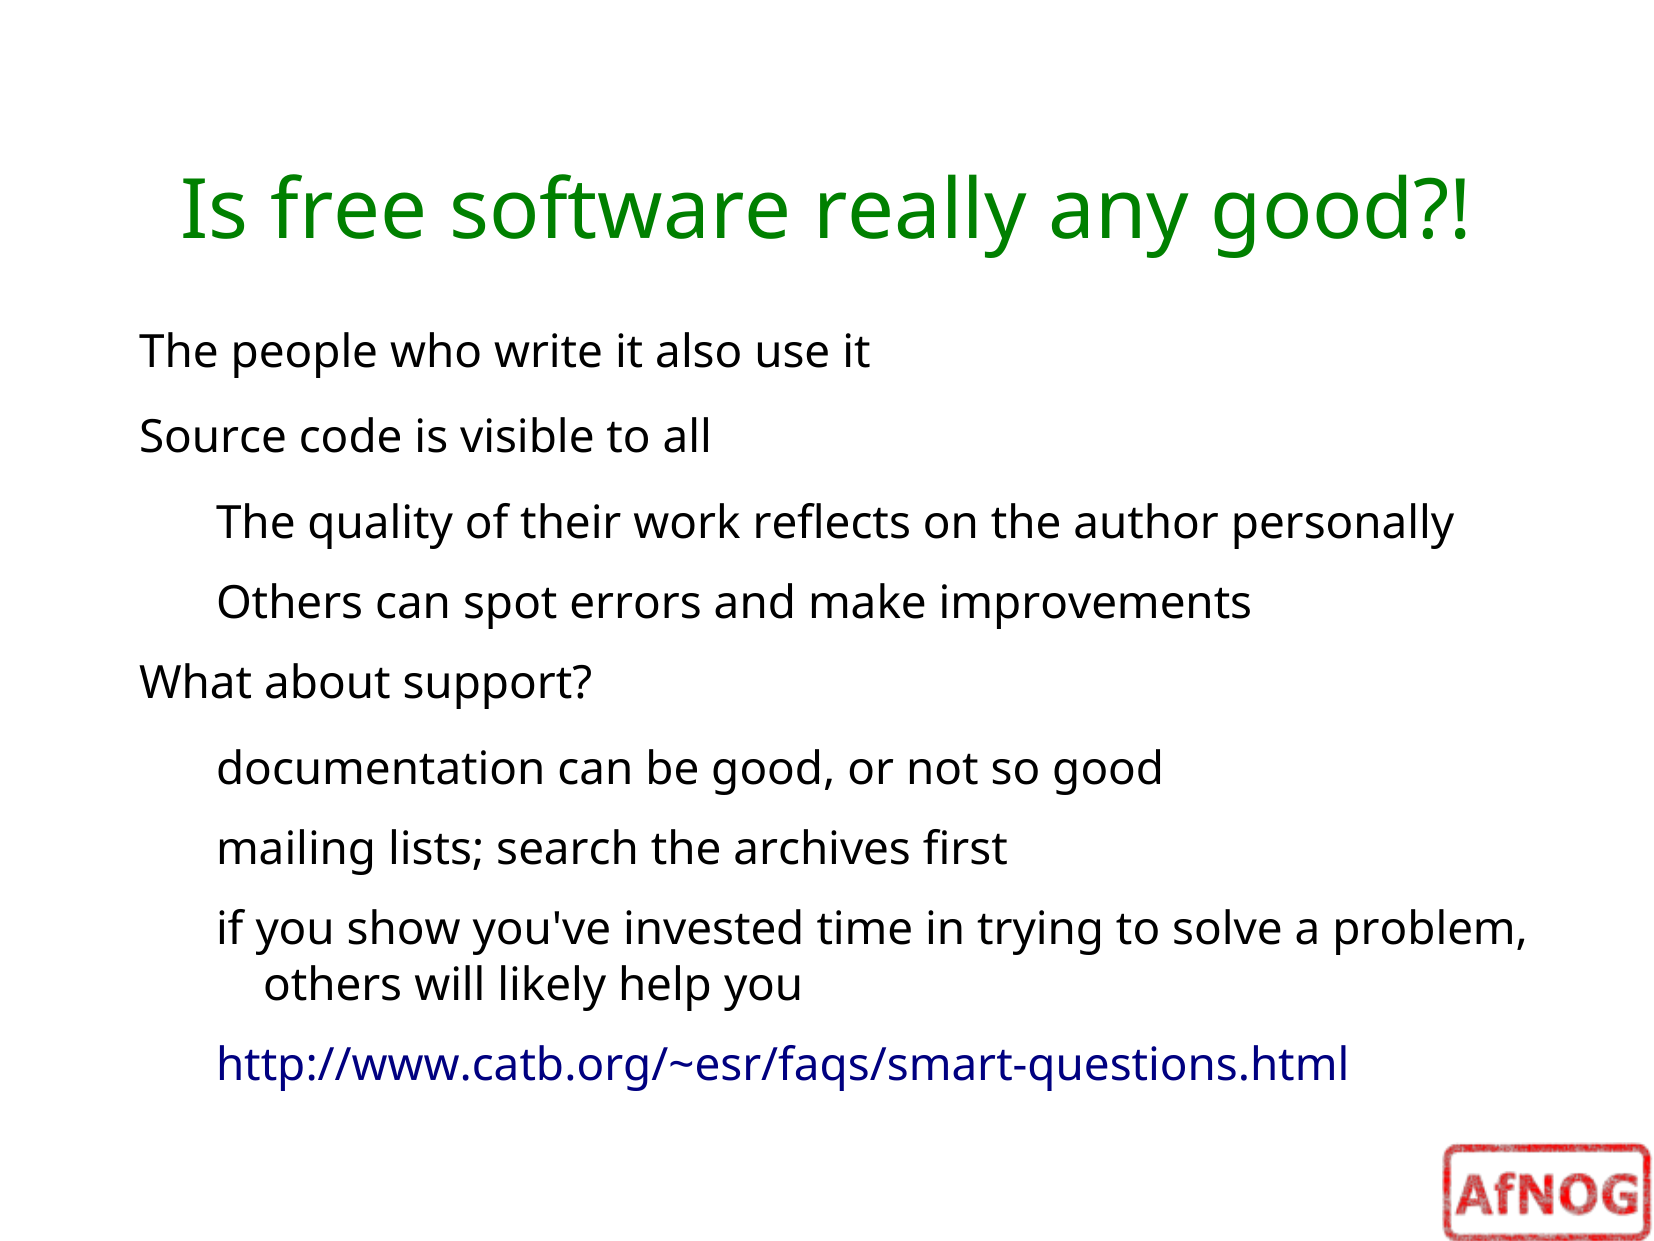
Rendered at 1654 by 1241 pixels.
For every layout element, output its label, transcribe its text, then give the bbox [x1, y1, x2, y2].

picture [1441, 1141, 1654, 1241]
title Is free software really any good?! [121, 102, 1533, 311]
list The people who write it also use it Source code is visible to all The quality of their work reflects on the author personally Others can spot errors and make improvements What about support? documentation can be good, or not so good mailing lists; search the archives first if you show you've invested time in trying to solve a problem, others will likely help you http://www.catb.org/~esr/faqs/smart-questions.html [121, 322, 1561, 1133]
